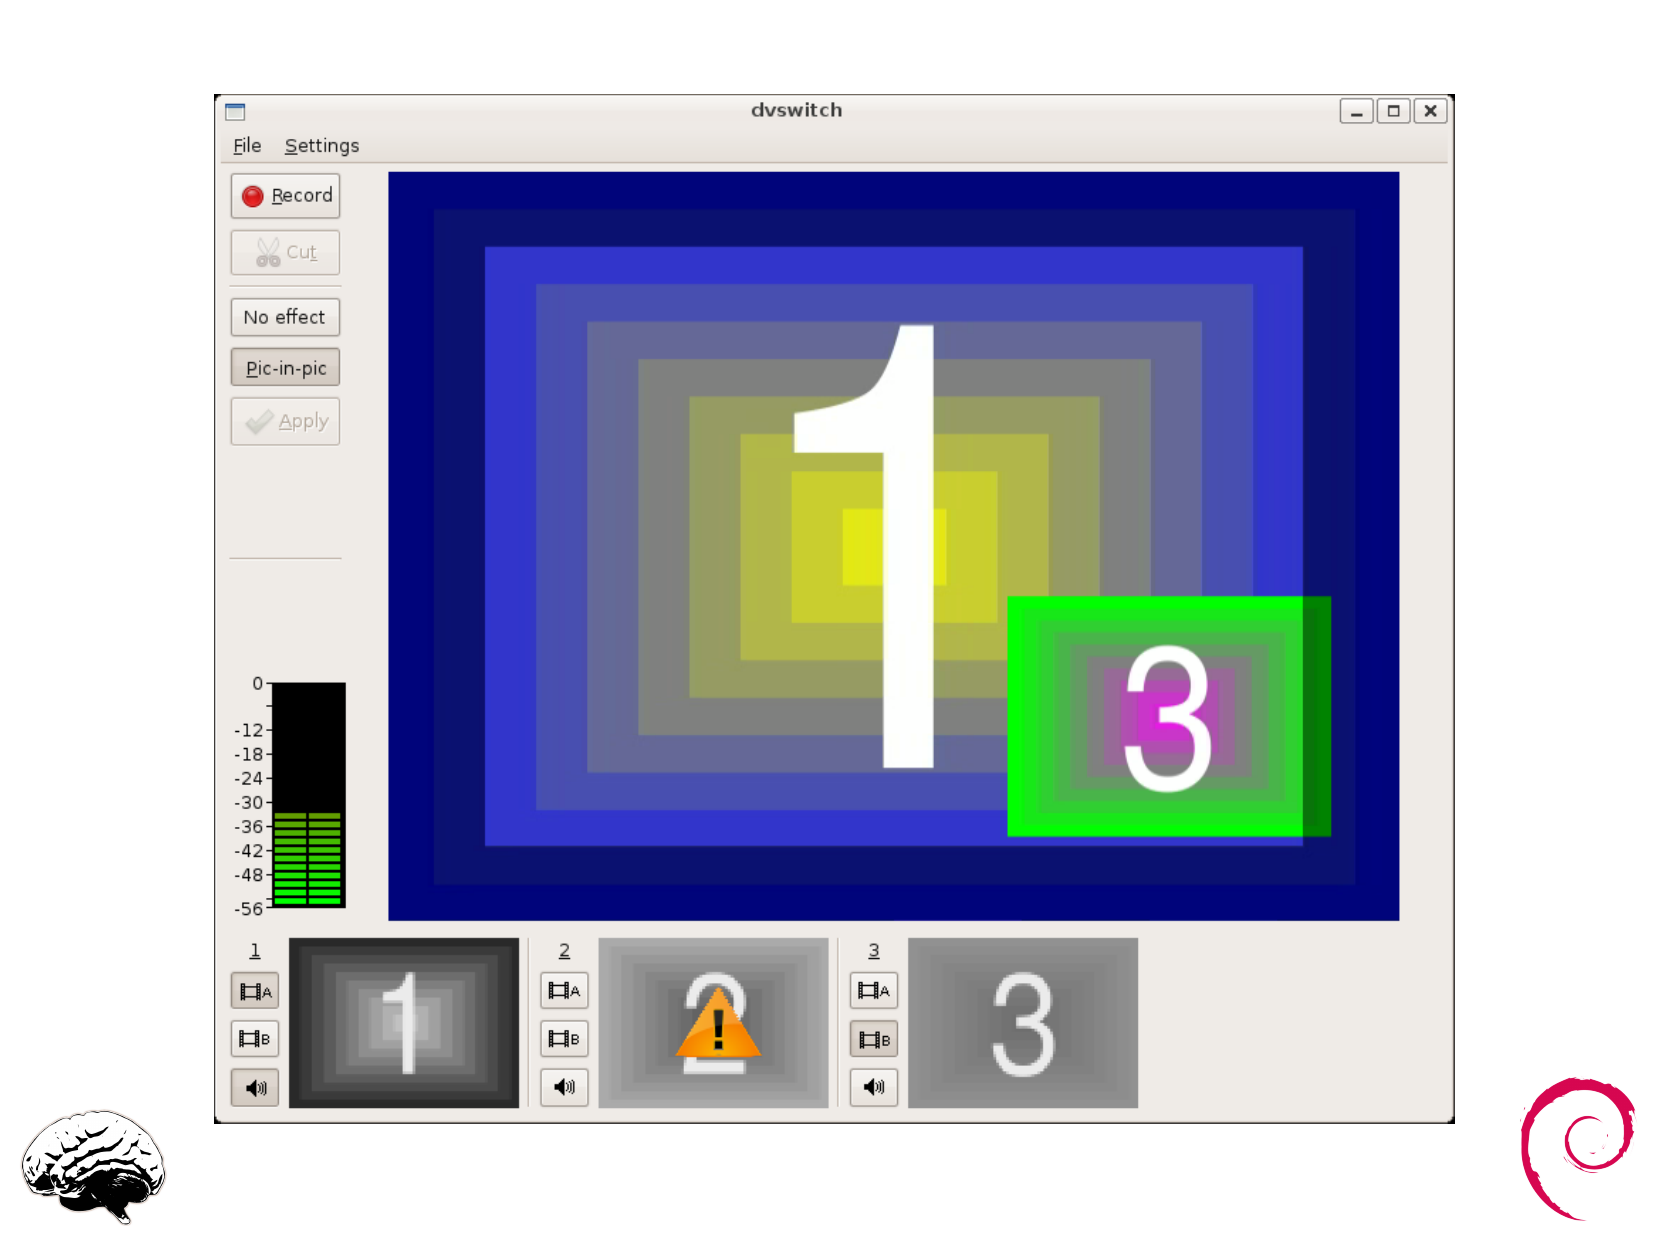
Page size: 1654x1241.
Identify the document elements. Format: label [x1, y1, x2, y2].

picture [19, 1108, 168, 1241]
picture [214, 94, 1455, 1125]
picture [1519, 1075, 1638, 1222]
